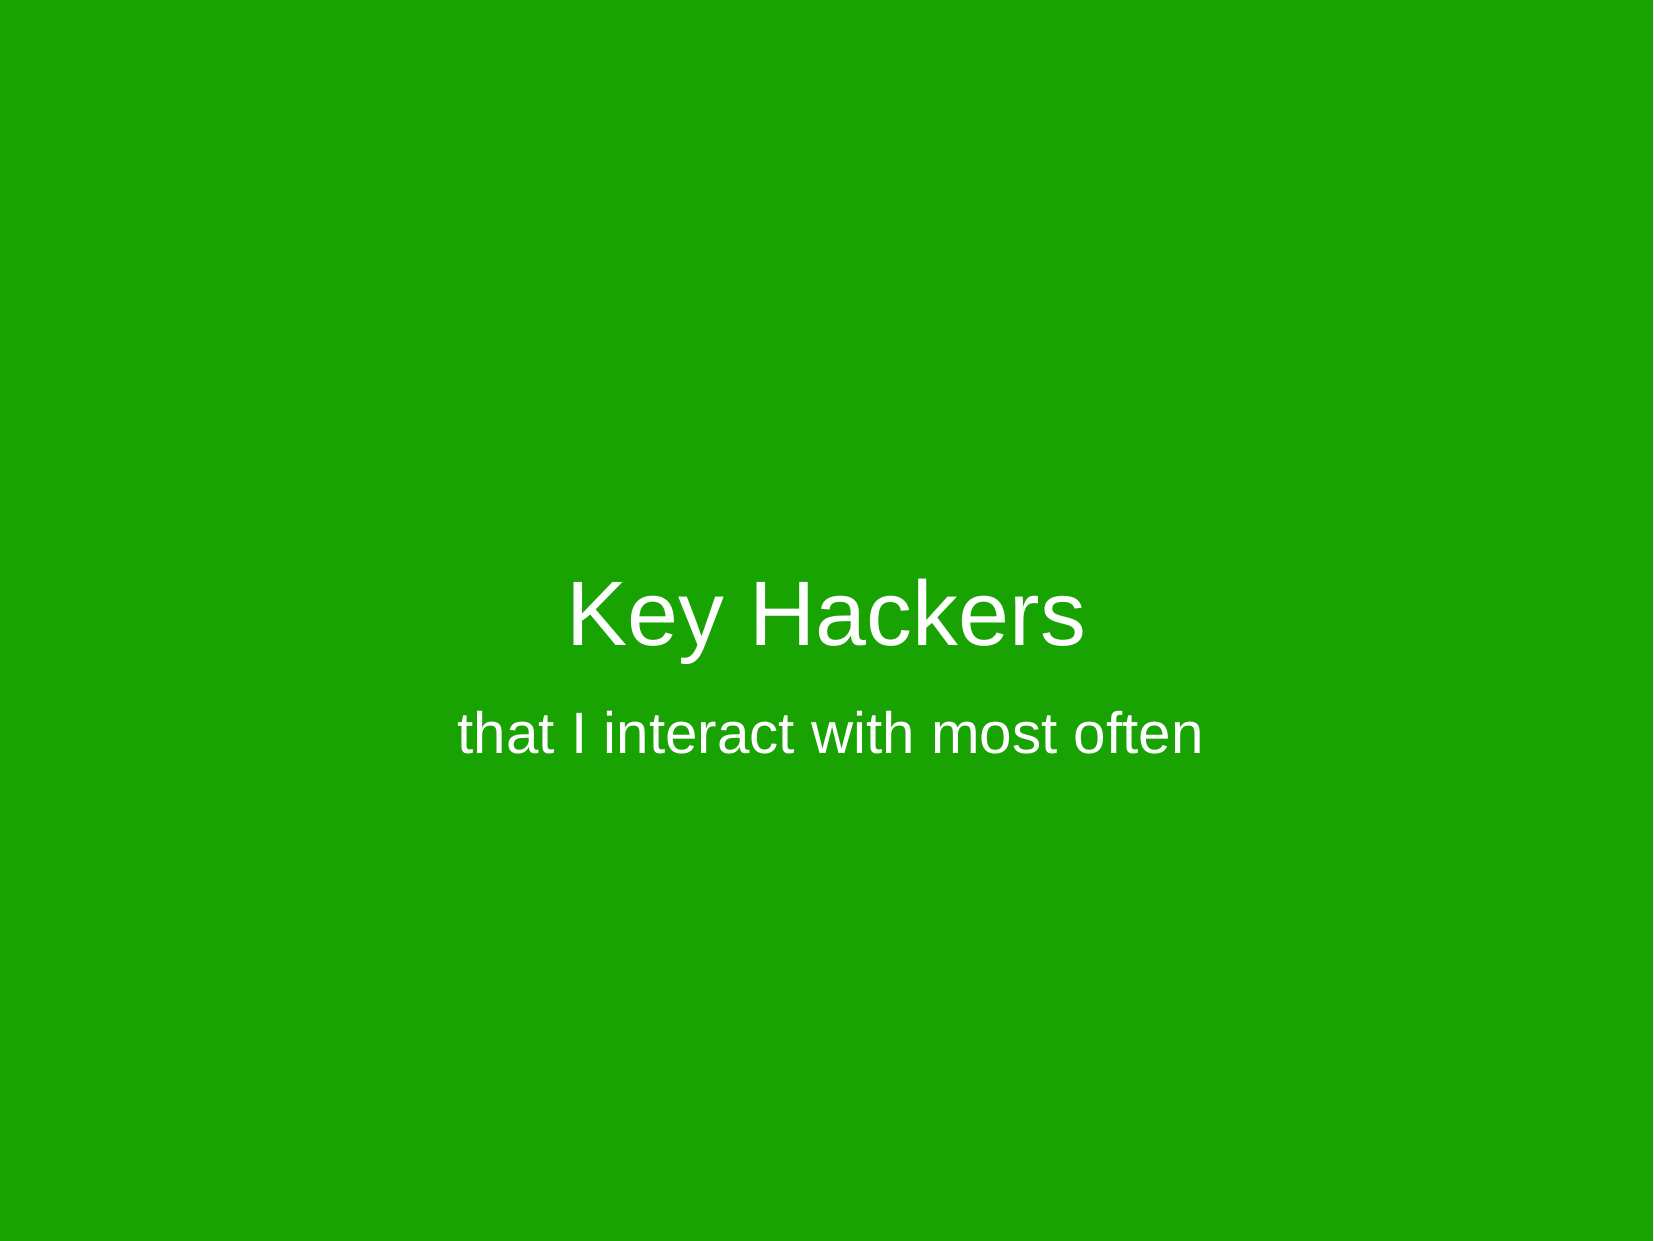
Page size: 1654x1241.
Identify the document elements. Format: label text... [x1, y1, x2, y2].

text_box that I interact with most often [442, 693, 1220, 774]
title Key Hackers [82, 510, 1571, 718]
